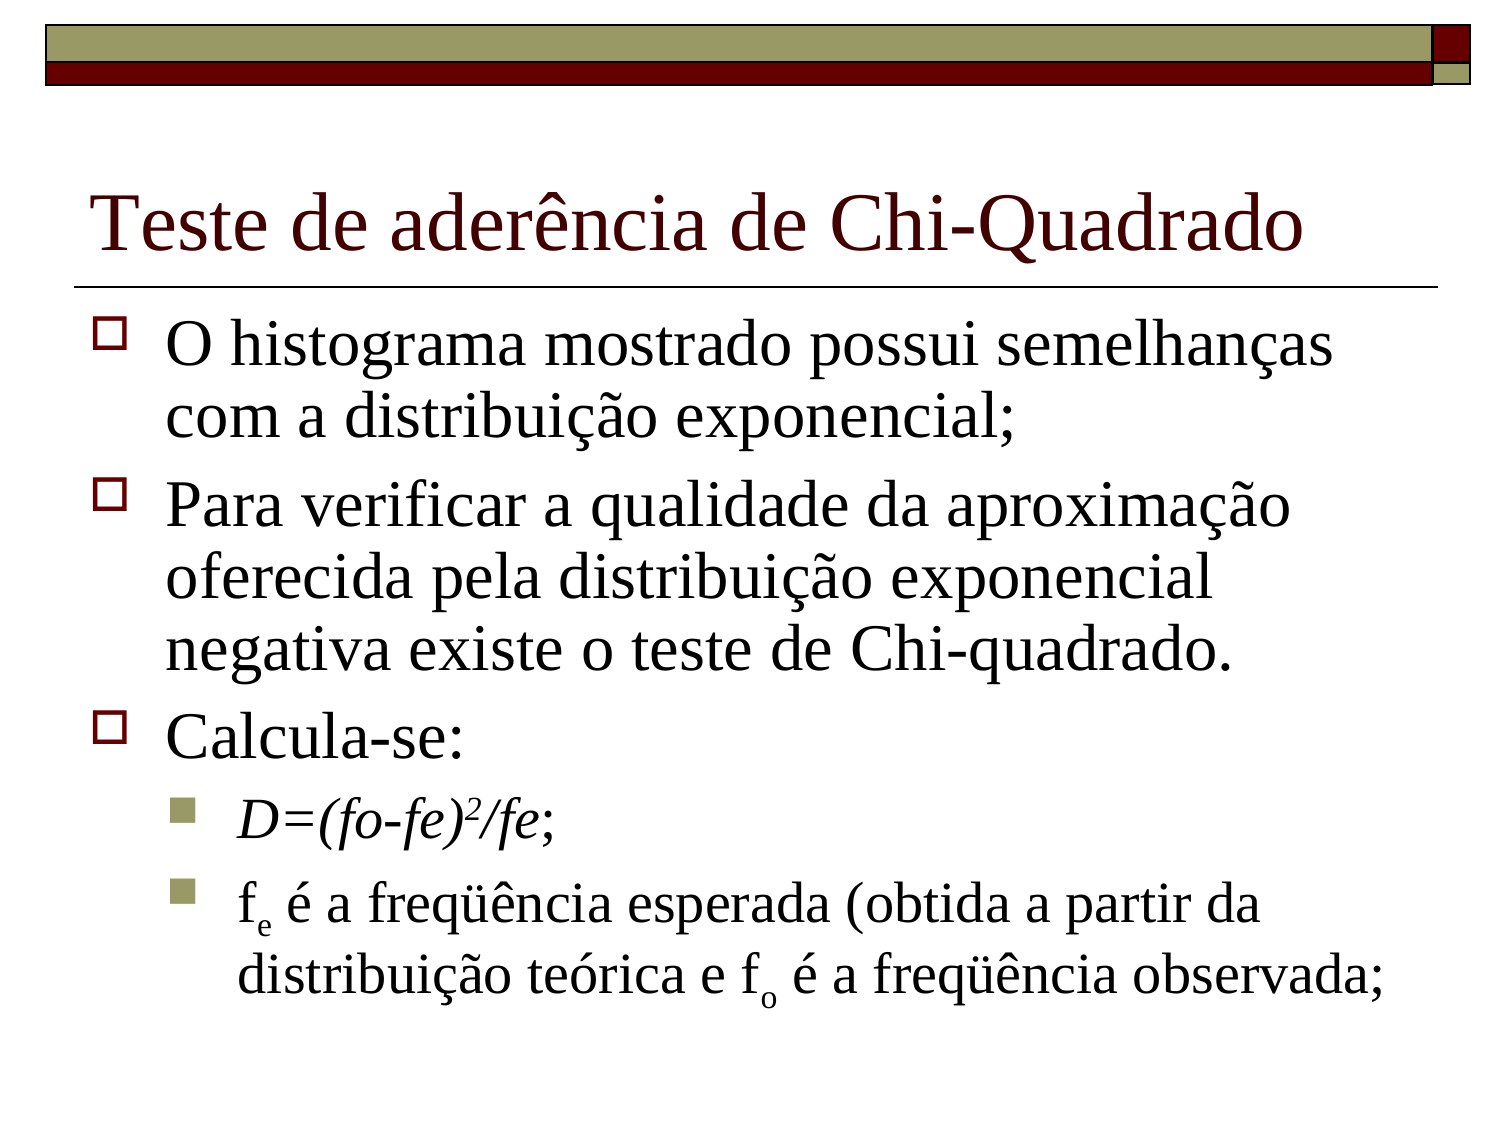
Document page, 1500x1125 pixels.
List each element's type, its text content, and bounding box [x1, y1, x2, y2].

list O histograma mostrado possui semelhanças com a distribuição exponencial; Para verificar a qualidade da aproximação oferecida pela distribuição exponencial negativa existe o teste de Chi-quadrado. Calcula-se: D=(fo-fe)2/fe; fe é a freqüência esperada (obtida a partir da distribuição teórica e fo é a freqüência observada; [75, 299, 1426, 1016]
title Teste de aderência de Chi-Quadrado [75, 87, 1426, 275]
